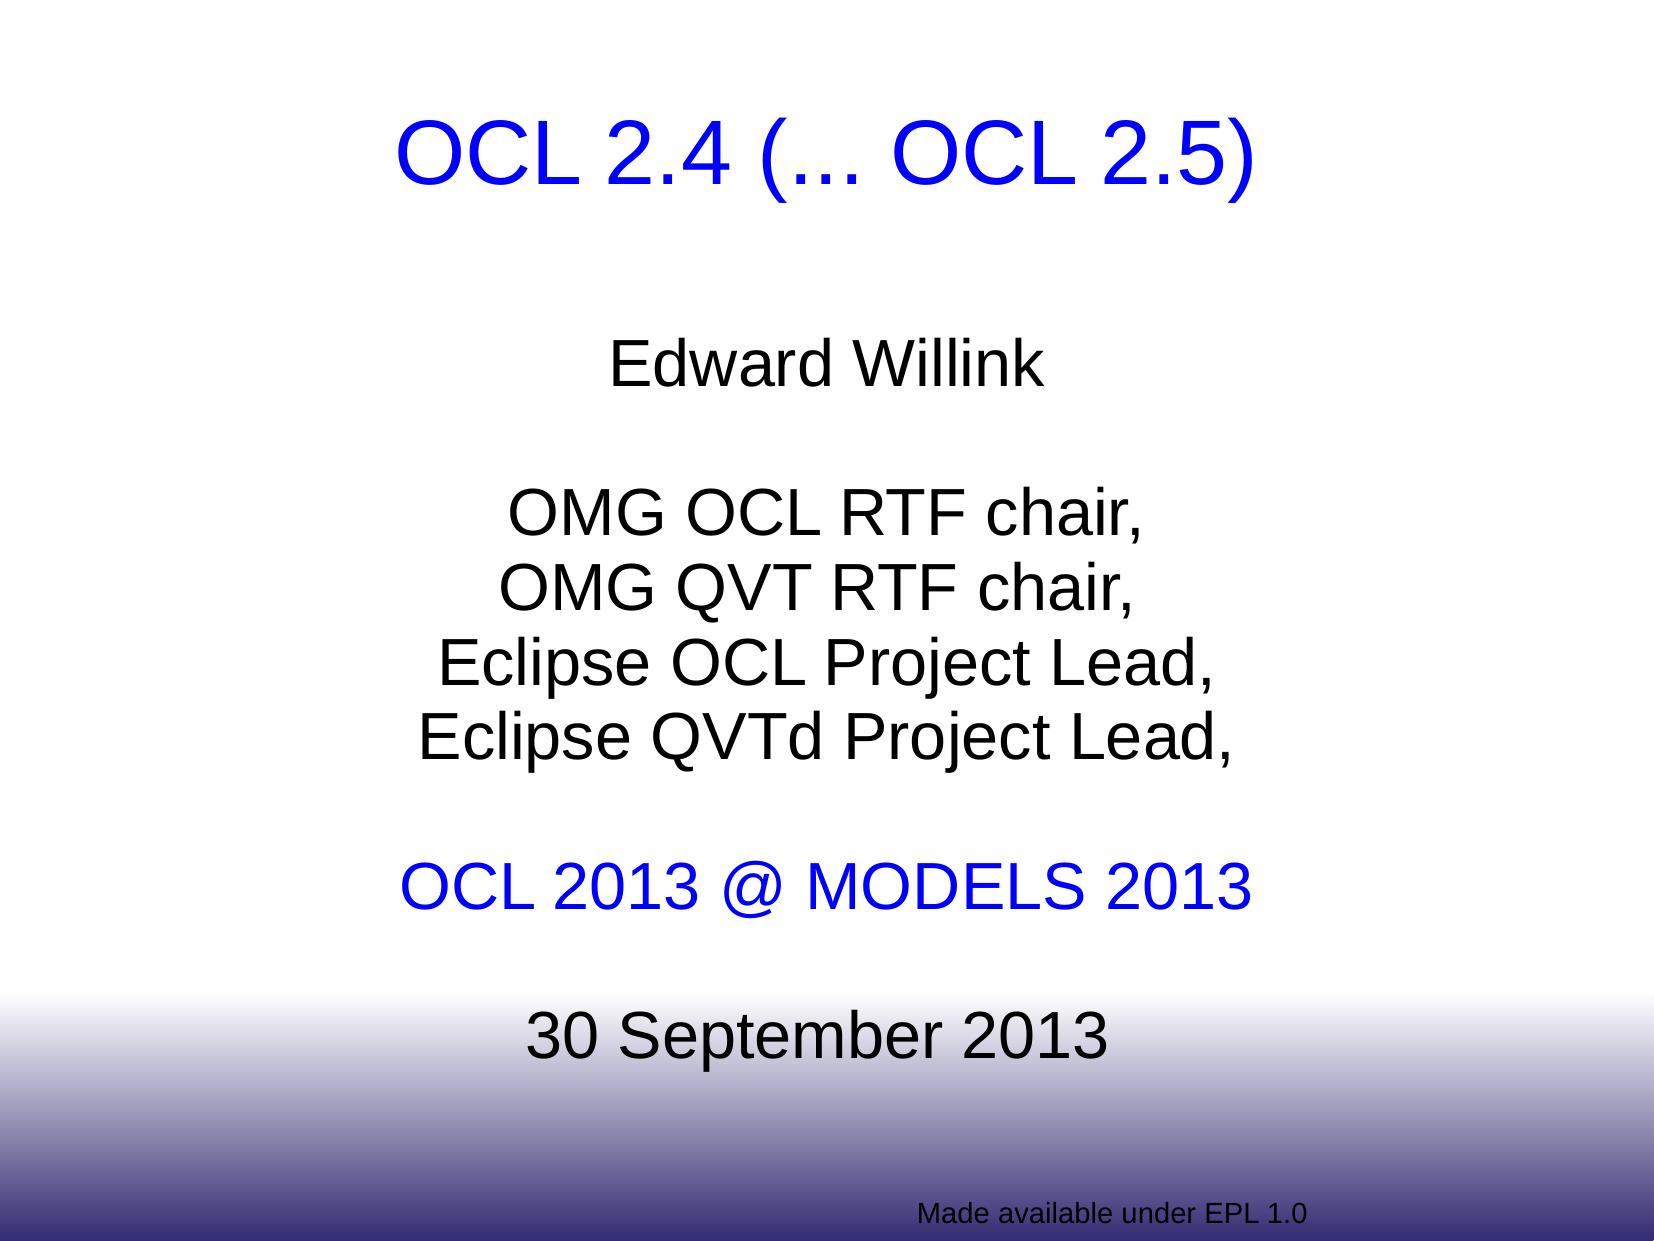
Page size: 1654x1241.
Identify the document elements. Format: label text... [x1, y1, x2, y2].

title OCL 2.4 (... OCL 2.5) [82, 56, 1571, 250]
subtitle Edward Willink OMG OCL RTF chair, OMG QVT RTF chair, Eclipse OCL Project Lead, Eclipse QVTd Project Lead, OCL 2013 @ MODELS 2013 30 September 2013 [82, 290, 1571, 1109]
